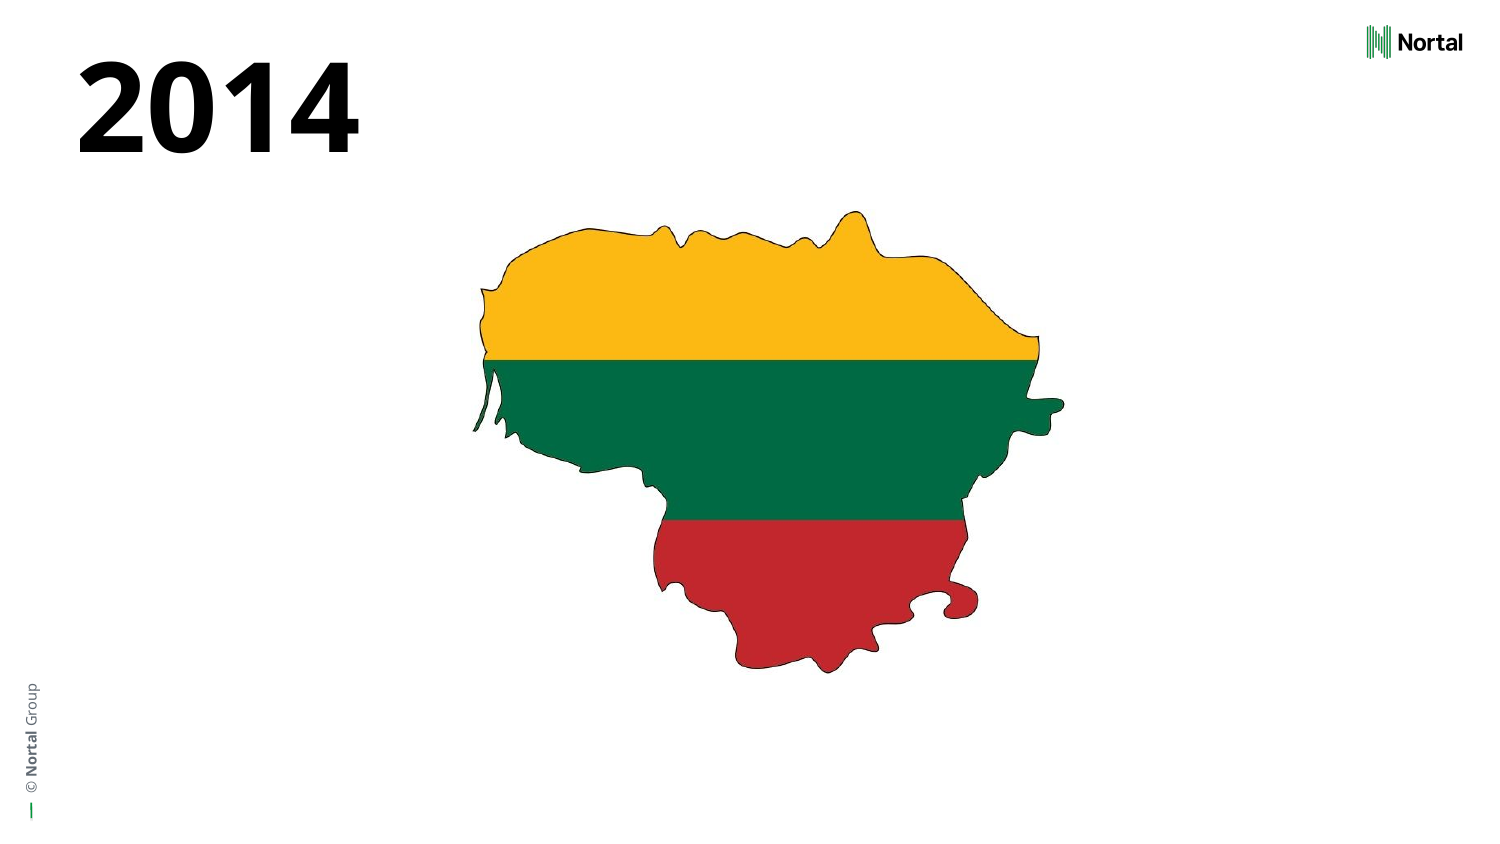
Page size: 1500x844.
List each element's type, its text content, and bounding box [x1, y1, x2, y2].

title 2014 [75, 31, 1425, 177]
picture [471, 209, 1066, 676]
